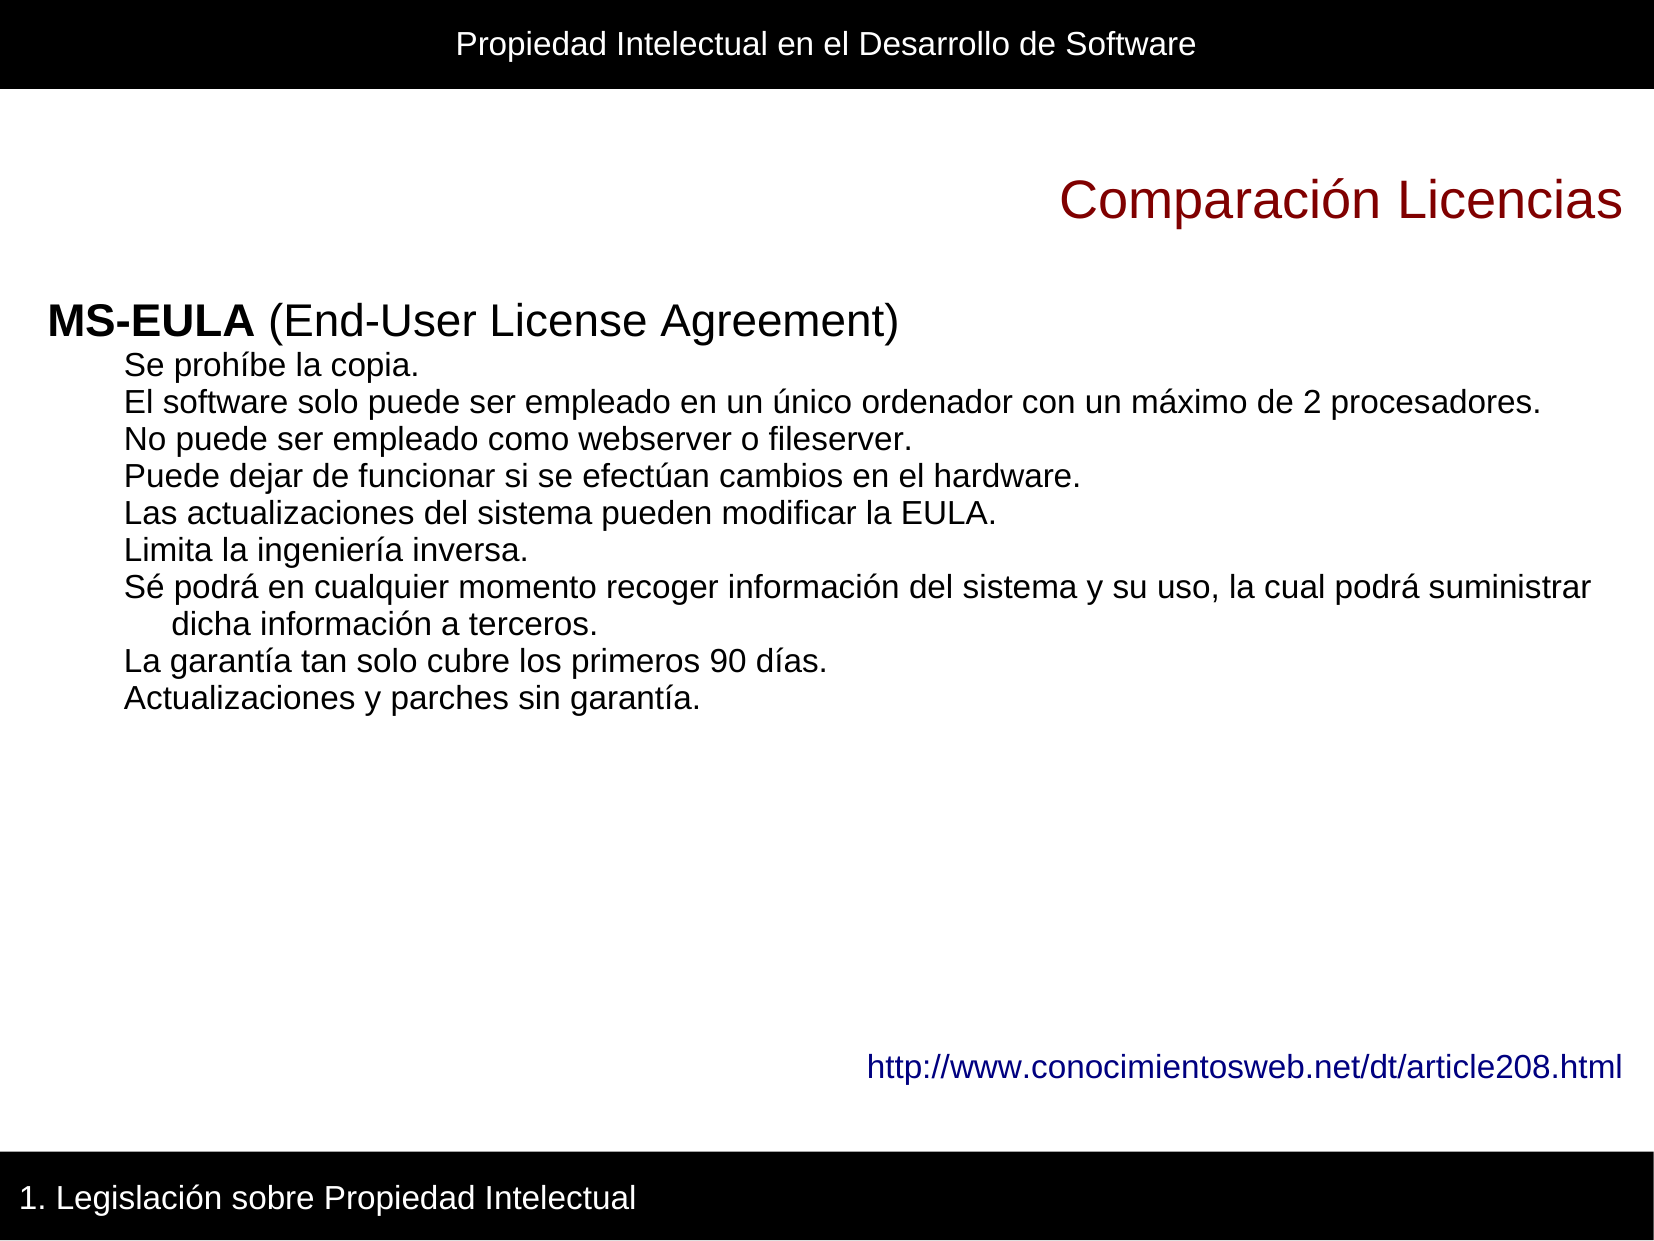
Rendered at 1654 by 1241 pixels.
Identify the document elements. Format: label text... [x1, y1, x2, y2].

title Comparación Licencias [147, 147, 1625, 252]
text_box 1. Legislación sobre Propiedad Intelectual [18, 1180, 795, 1218]
list MS-EULA (End-User License Agreement) Se prohíbe la copia. El software solo puede ser empleado en un único ordenador con un máximo de 2 procesadores. No puede ser empleado como webserver o fileserver. Puede dejar de funcionar si se efectúan cambios en el hardware. Las actualizaciones del sistema pueden modificar la EULA. Limita la ingeniería inversa. Sé podrá en cualquier momento recoger información del sistema y su uso, la cual podrá suministrar dicha información a terceros. La garantía tan solo cubre los primeros 90 días. Actualizaciones y parches sin garantía. http://www.conocimientosweb.net/dt/article208.html [29, 295, 1625, 1128]
